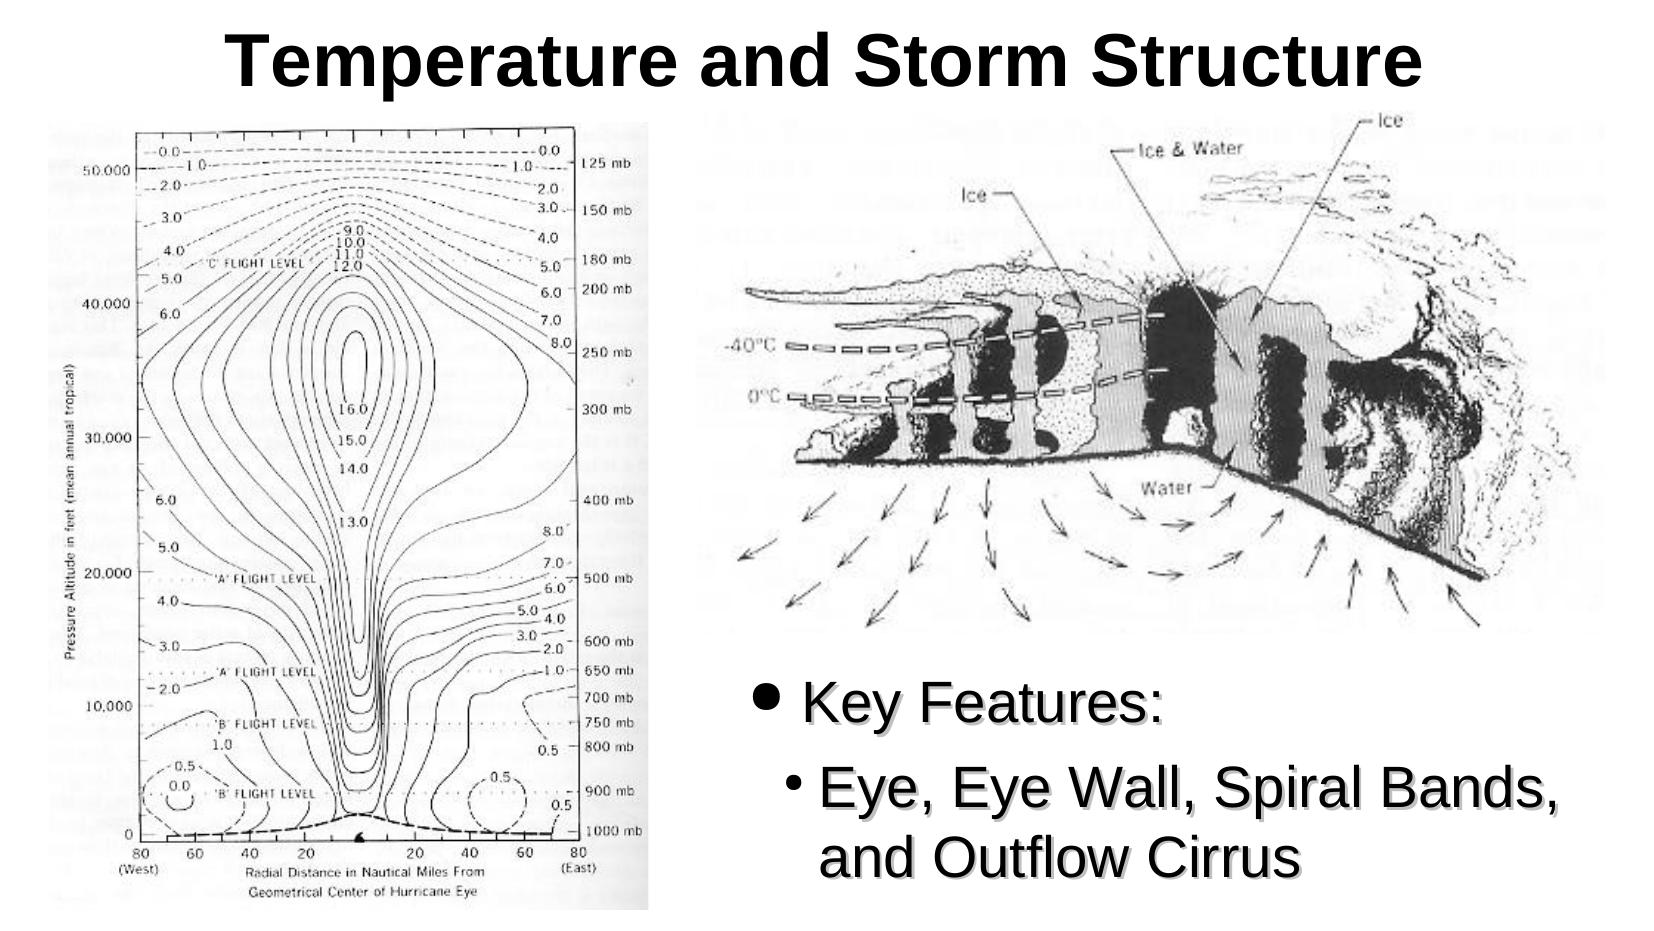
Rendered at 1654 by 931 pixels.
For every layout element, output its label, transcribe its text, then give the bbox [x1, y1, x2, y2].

picture [695, 106, 1606, 634]
picture [48, 122, 649, 910]
text_box Key Features: Eye, Eye Wall, Spiral Bands, and Outflow Cirrus [704, 657, 1605, 897]
title Temperature and Storm Structure [0, 5, 1654, 107]
